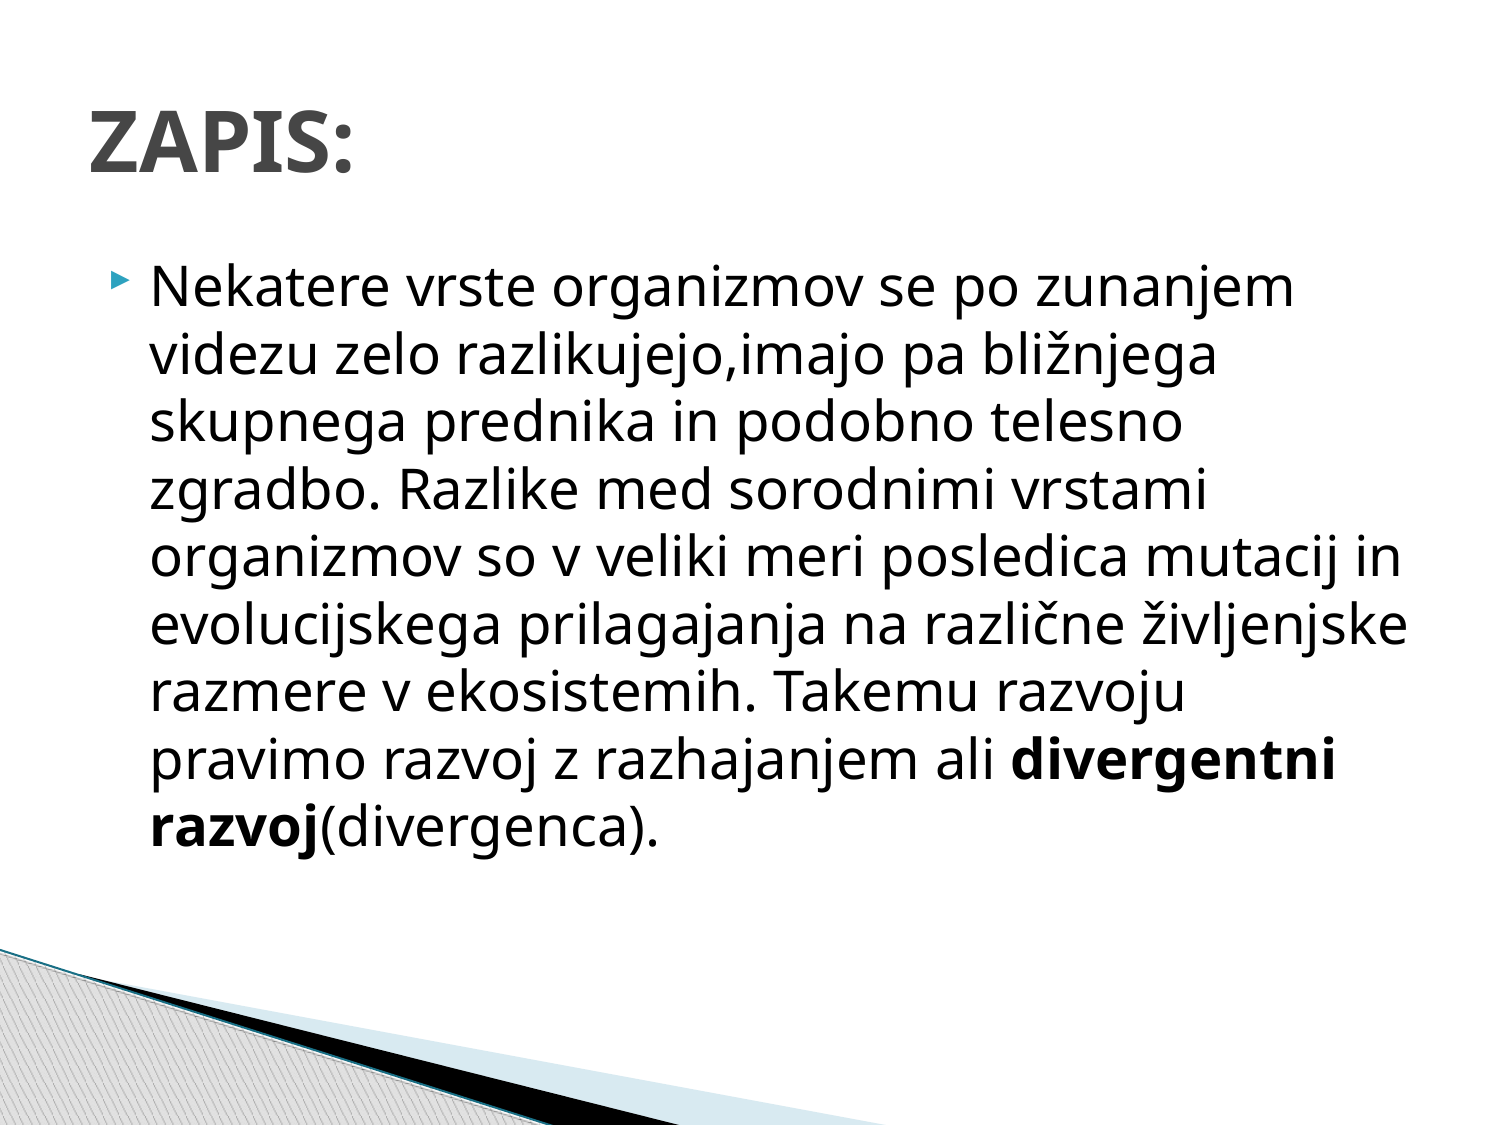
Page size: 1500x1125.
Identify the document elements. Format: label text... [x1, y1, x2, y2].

title ZAPIS: [75, 45, 1425, 233]
list Nekatere vrste organizmov se po zunanjem videzu zelo razlikujejo,imajo pa bližnjega skupnega prednika in podobno telesno zgradbo. Razlike med sorodnimi vrstami organizmov so v veliki meri posledica mutacij in evolucijskega prilagajanja na različne življenjske razmere v ekosistemih. Takemu razvoju pravimo razvoj z razhajanjem ali divergentni razvoj(divergenca). [75, 242, 1425, 965]
